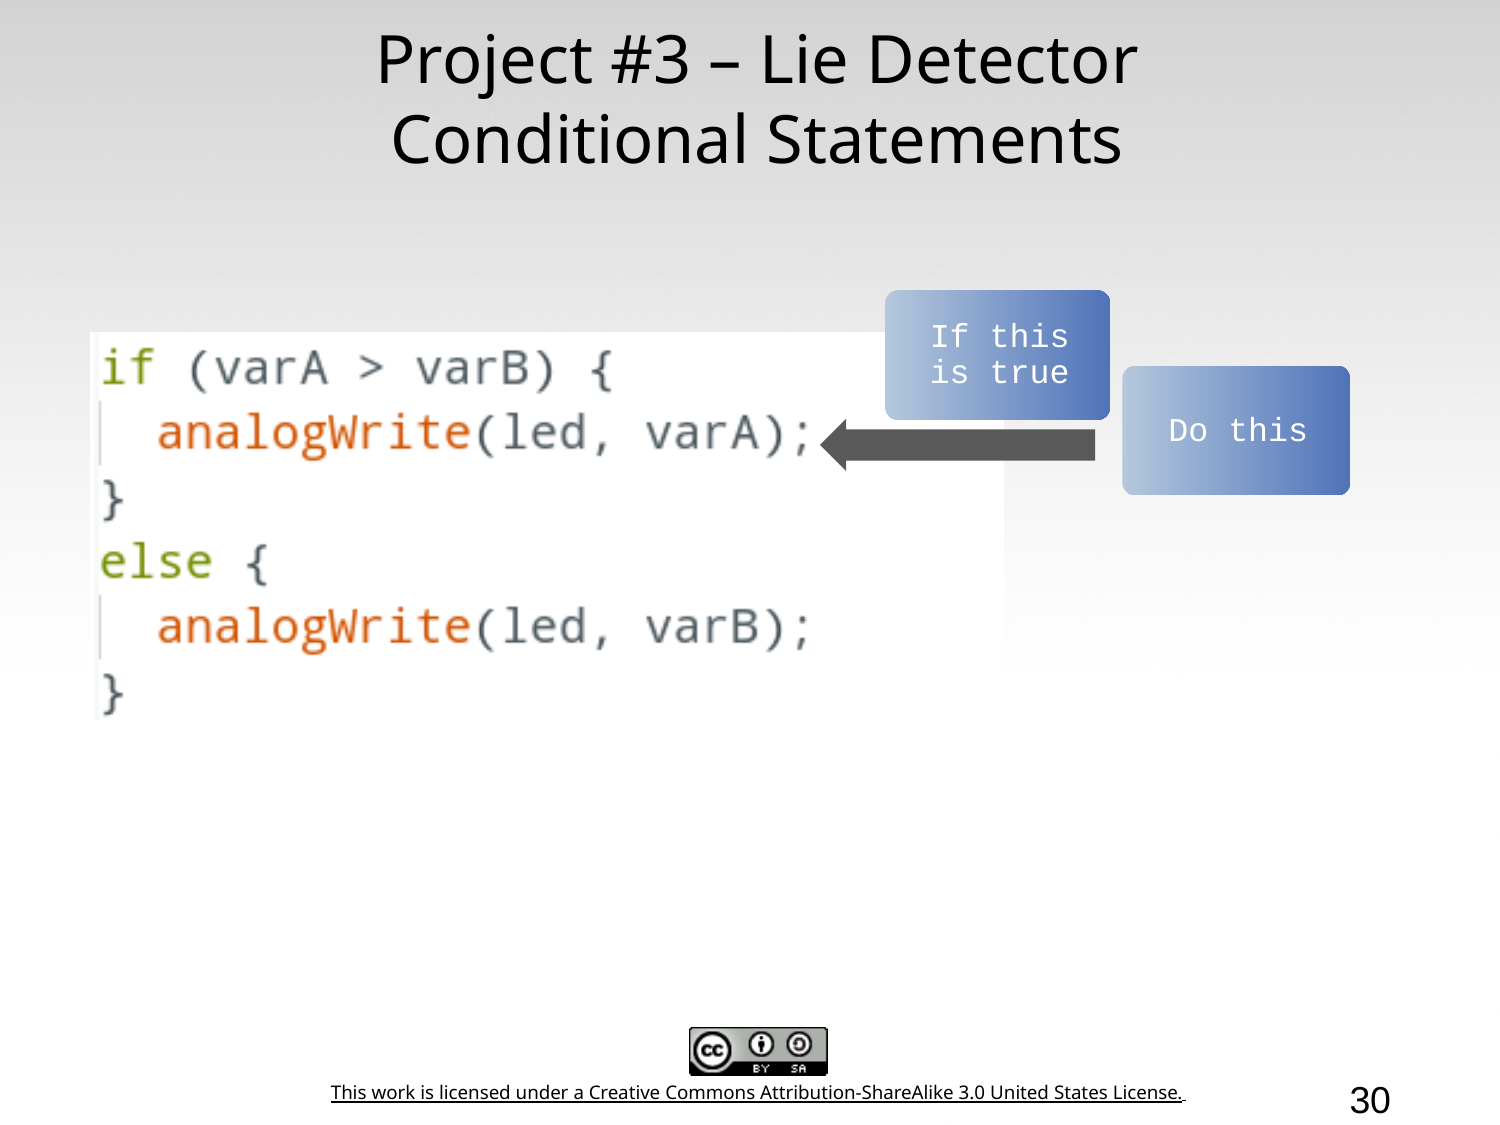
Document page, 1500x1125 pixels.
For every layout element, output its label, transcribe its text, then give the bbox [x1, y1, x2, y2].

picture [0, 0, 1500, 1125]
title Project #3 – Lie Detector Conditional Statements [75, 2, 1441, 191]
text_box If this is true [885, 290, 1111, 421]
text_box [820, 418, 1096, 471]
text_box Do this [1122, 365, 1351, 496]
